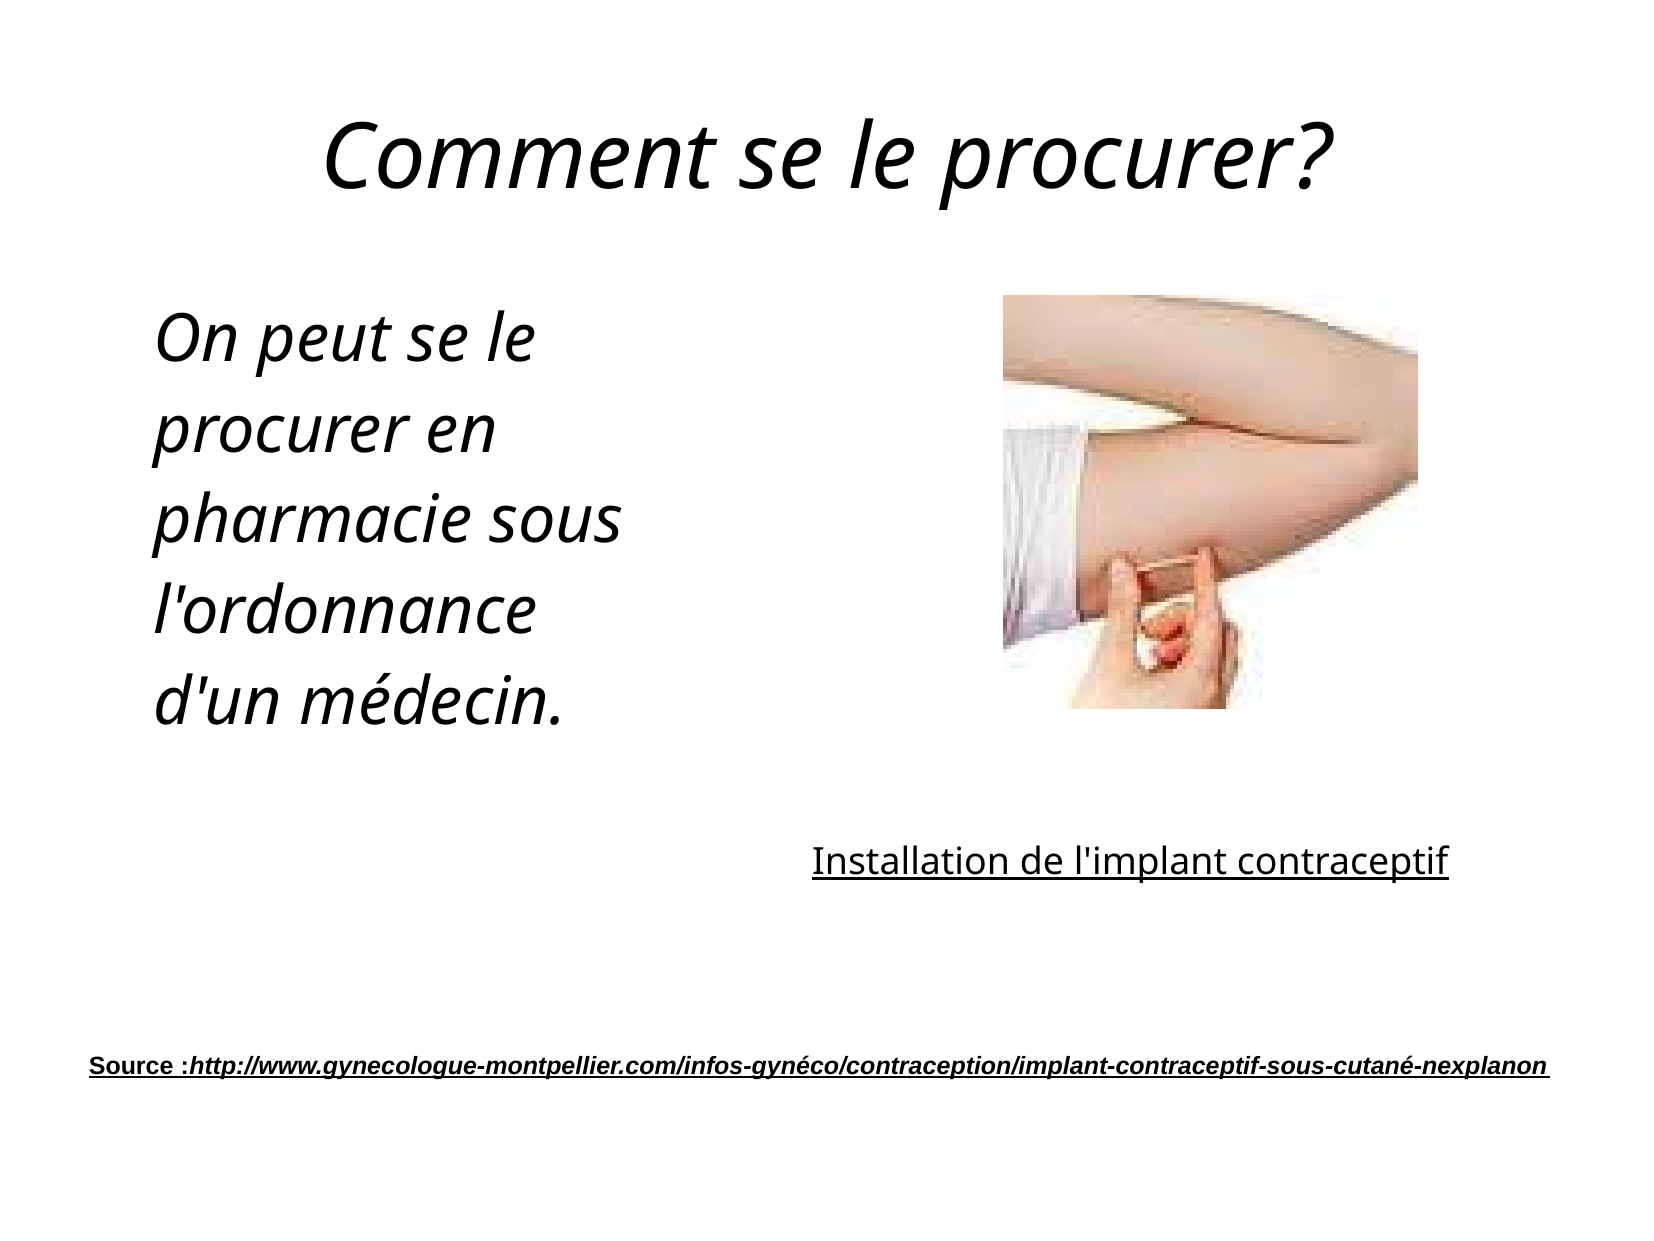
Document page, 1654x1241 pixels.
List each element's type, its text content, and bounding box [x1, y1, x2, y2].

title Comment se le procurer? [82, 49, 1571, 257]
picture [1003, 295, 1418, 709]
text_box Source :http://www.gynecologue-montpellier.com/infos-gynéco/contraception/implant-contraceptif-sous-cutané-nexplanon [74, 1044, 1565, 1093]
text_box Installation de l'implant contraceptif [797, 826, 1506, 895]
list On peut se le procurer en pharmacie sous l'ordonnance d'un médecin. [82, 290, 680, 1010]
